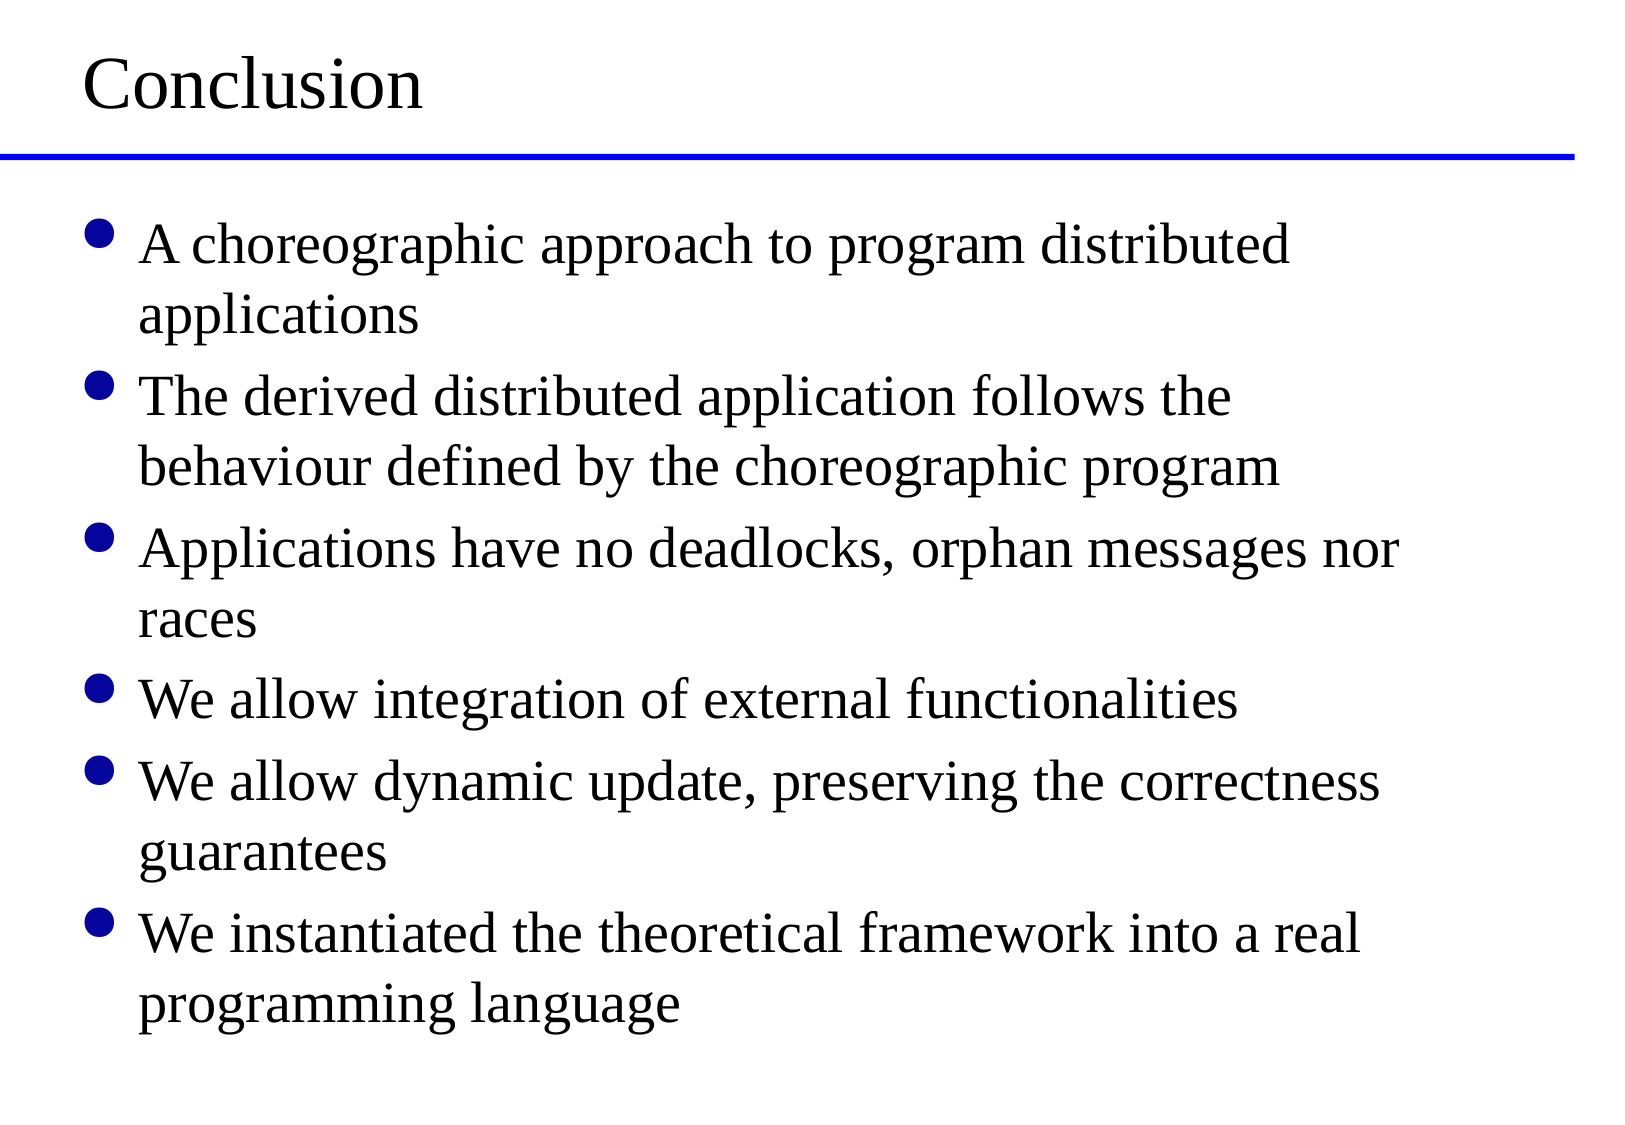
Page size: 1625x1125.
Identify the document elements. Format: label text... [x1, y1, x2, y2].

title Conclusion [67, 27, 1544, 131]
list A choreographic approach to program distributed applications The derived distributed application follows the behaviour defined by the choreographic program Applications have no deadlocks, orphan messages nor races We allow integration of external functionalities We allow dynamic update, preserving the correctness guarantees We instantiated the theoretical framework into a real programming language [67, 198, 1478, 1061]
